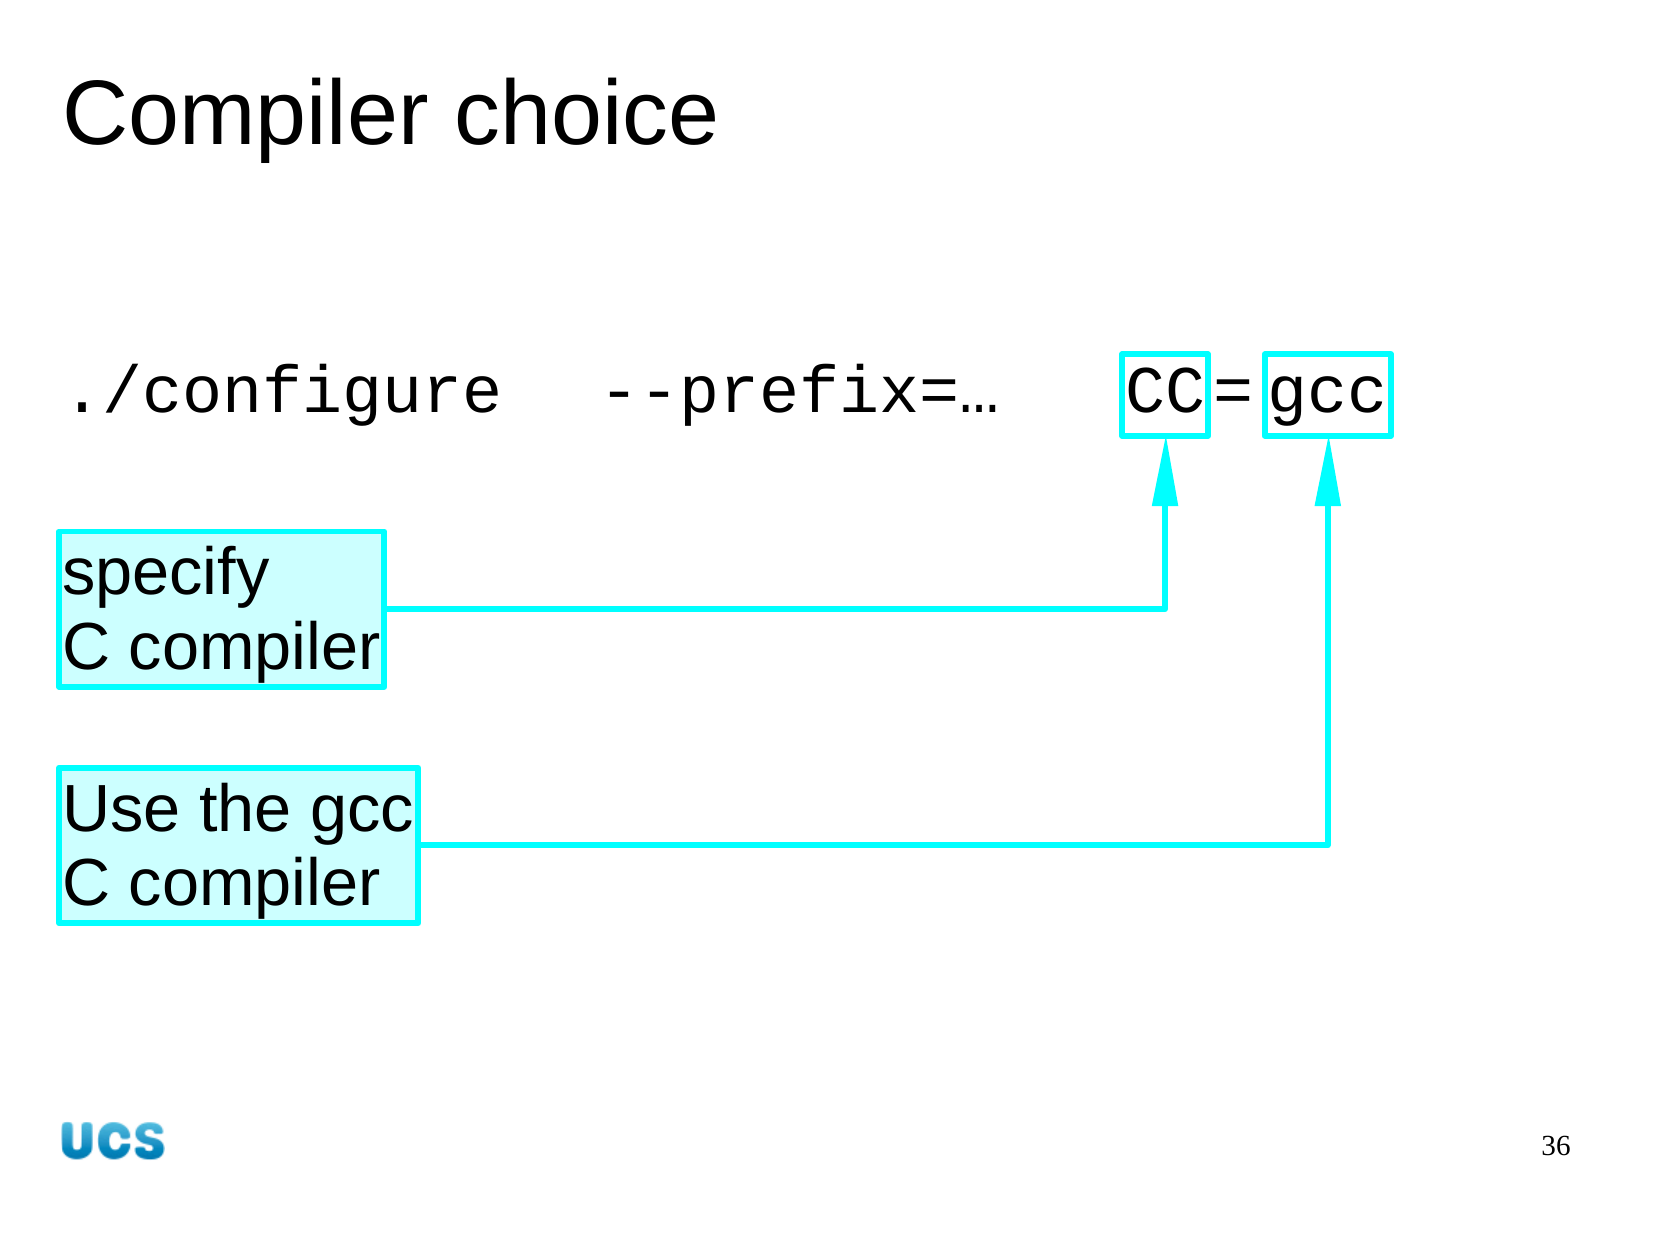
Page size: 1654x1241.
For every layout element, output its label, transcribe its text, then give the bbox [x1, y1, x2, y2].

text_box Compiler choice [59, 59, 724, 168]
text_box --prefix=… [596, 354, 1003, 436]
text_box CC [1122, 354, 1209, 436]
picture [61, 1121, 165, 1161]
text_box gcc [1264, 354, 1391, 436]
text_box ./configure [59, 354, 506, 436]
text_box Use the gcc C compiler [59, 767, 419, 924]
text_box = [1210, 354, 1257, 436]
text_box specify C compiler [59, 531, 385, 687]
